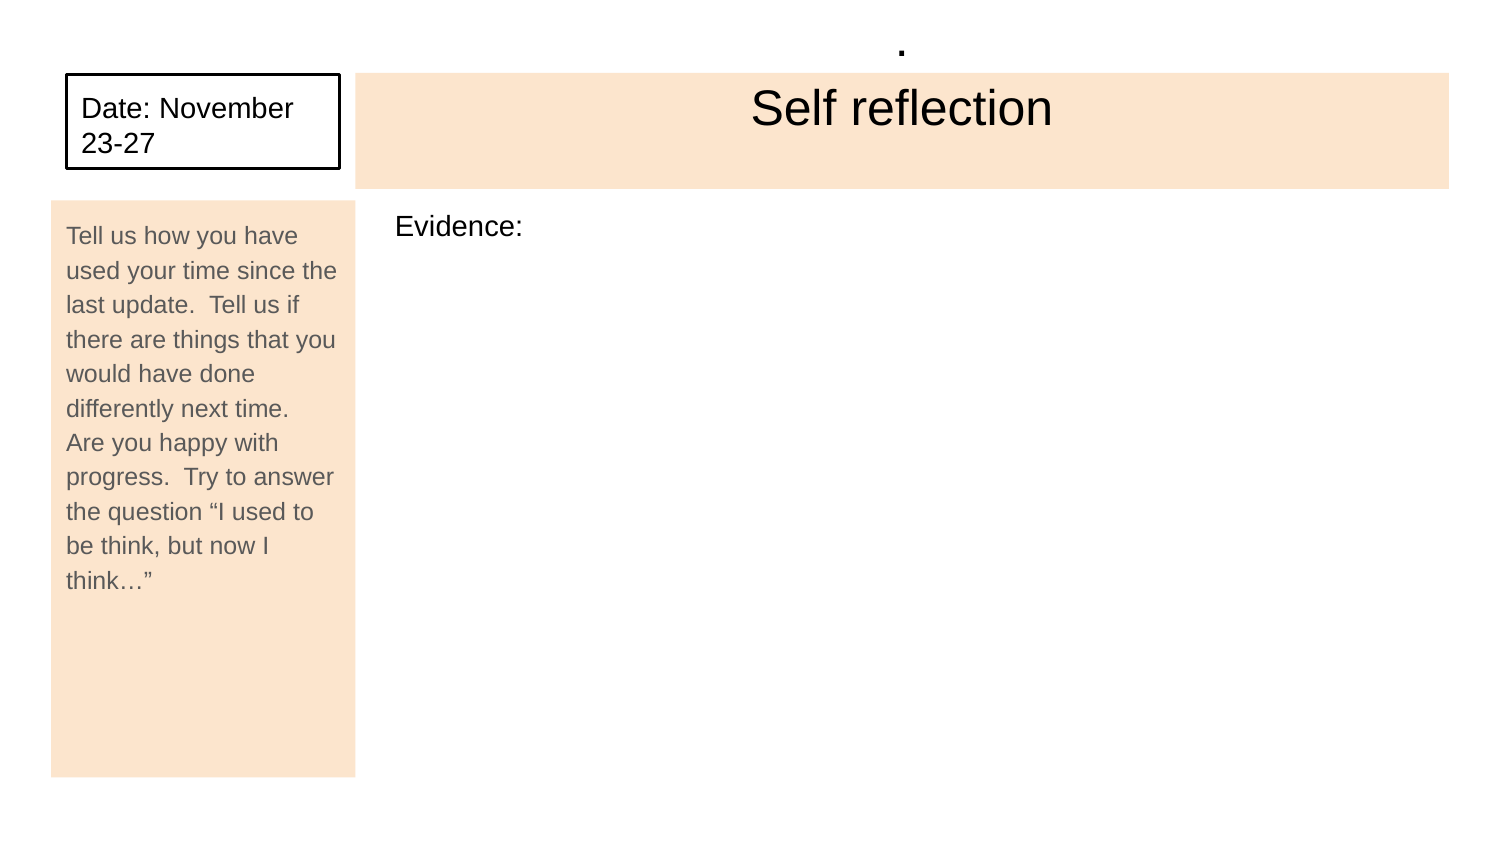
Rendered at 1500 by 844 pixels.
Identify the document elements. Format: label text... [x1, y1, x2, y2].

list Tell us how you have used your time since the last update. Tell us if there are things that you would have done differently next time. Are you happy with progress. Try to answer the question “I used to be think, but now I think…” [51, 200, 356, 778]
title . Self reflection [355, 72, 1449, 189]
text_box Evidence: [379, 191, 1449, 781]
text_box Date: November 23-27 [66, 74, 340, 169]
